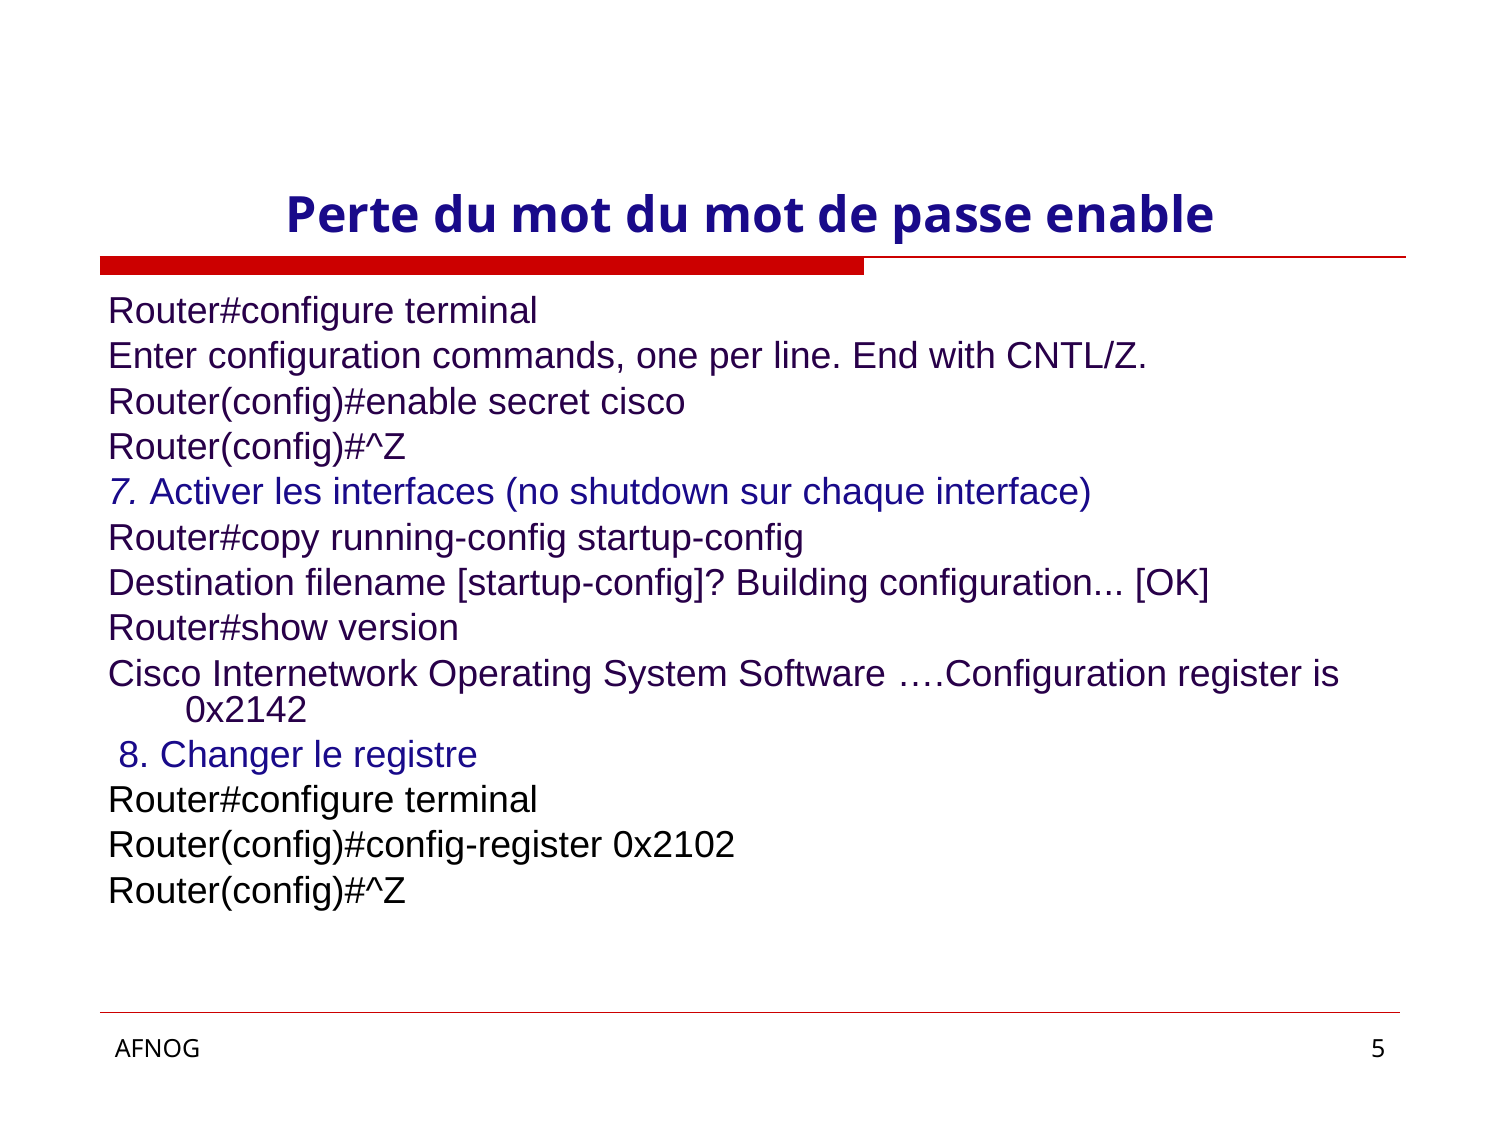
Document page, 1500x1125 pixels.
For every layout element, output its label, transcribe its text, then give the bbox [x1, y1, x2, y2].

text_box <number> [1074, 1024, 1401, 1103]
text_box AFNOG [99, 1024, 426, 1103]
list Router#configure terminal Enter configuration commands, one per line. End with CNTL/Z. Router(config)#enable secret cisco Router(config)#^Z 7. Activer les interfaces (no shutdown sur chaque interface) Router#copy running-config startup-config Destination filename [startup-config]? Building configuration... [OK] Router#show version Cisco Internetwork Operating System Software ….Configuration register is 0x2142 8. Changer le registre Router#configure terminal Router(config)#config-register 0x2102 Router(config)#^Z [92, 287, 1406, 988]
title Perte du mot du mot de passe enable [94, 49, 1407, 250]
